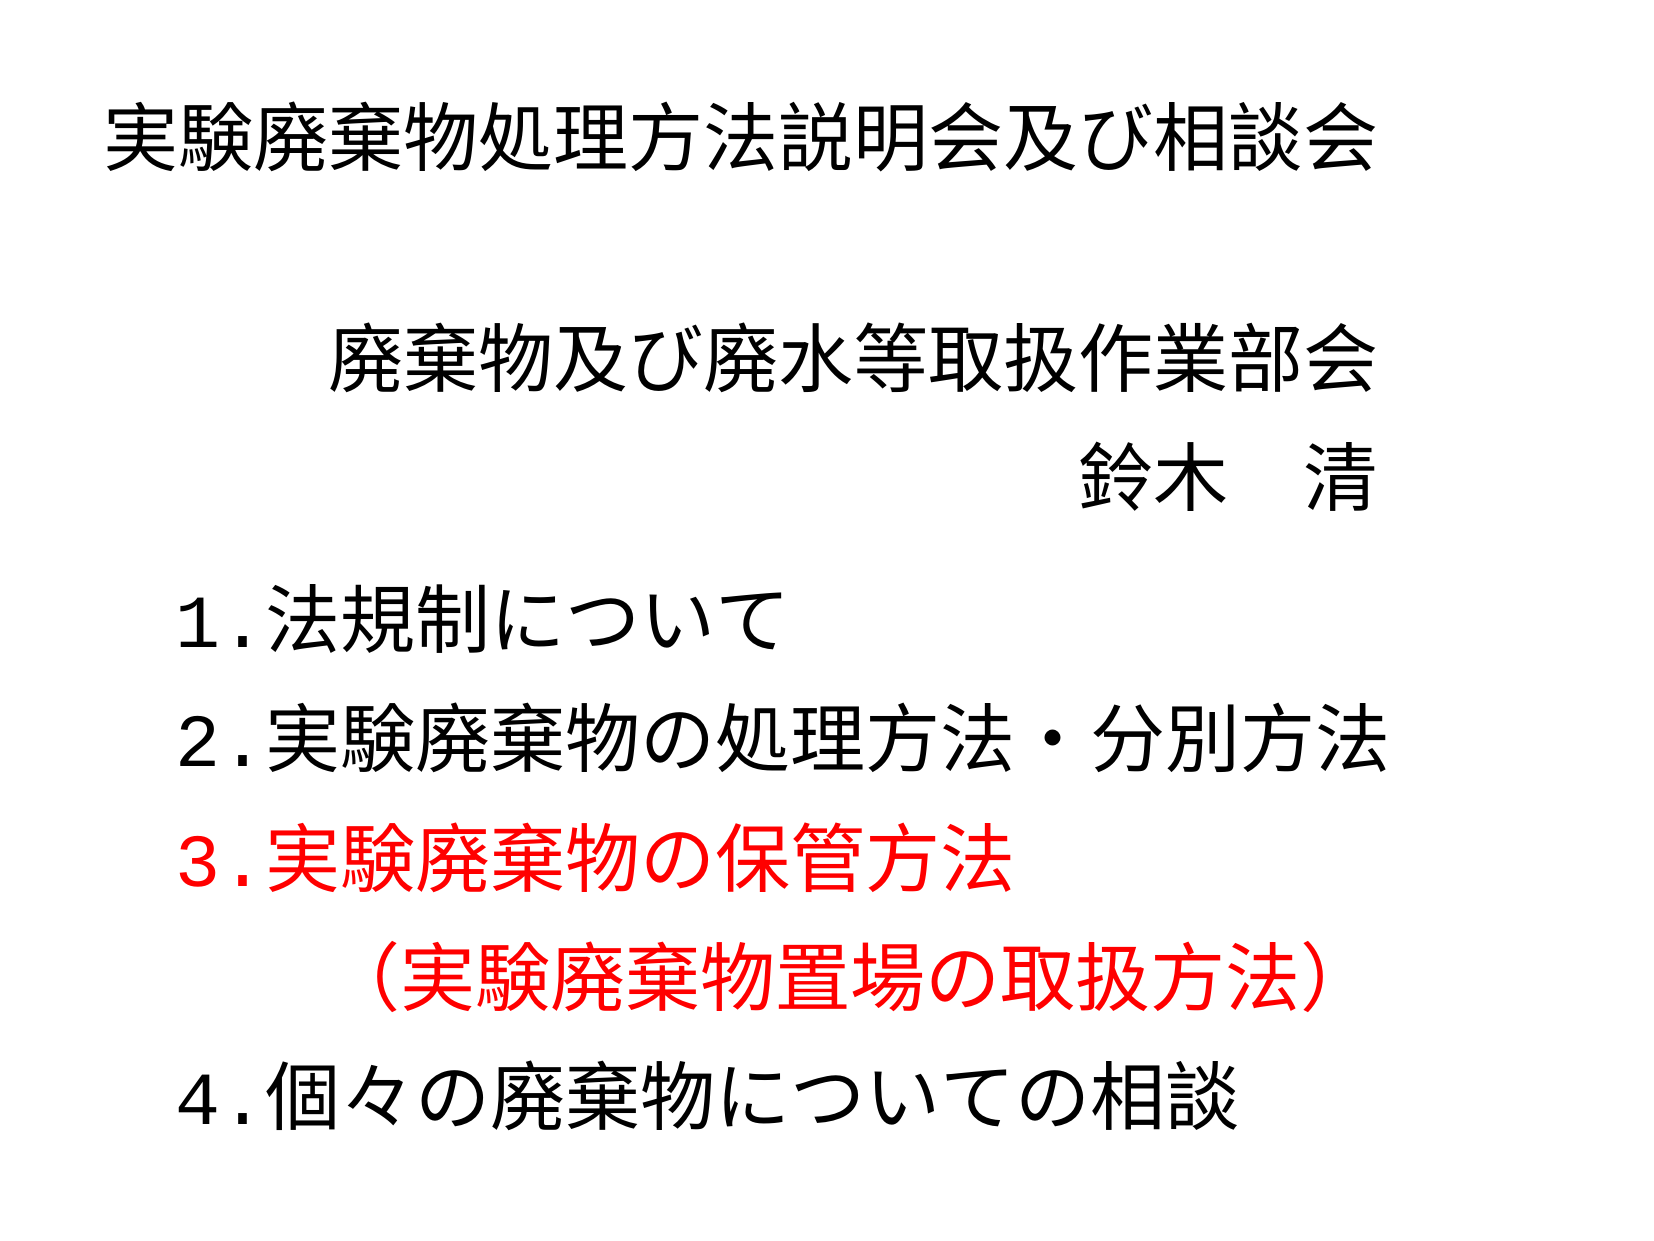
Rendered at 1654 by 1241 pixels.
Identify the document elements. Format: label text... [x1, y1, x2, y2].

text_box 実験廃棄物処理方法説明会及び相談会 廃棄物及び廃水等取扱作業部会 鈴木 清 [88, 77, 1595, 453]
text_box 1.法規制について 2.実験廃棄物の処理方法・分別方法 3.実験廃棄物の保管方法 （実験廃棄物置場の取扱方法） 4.個々の廃棄物についての相談 [160, 559, 1565, 1065]
